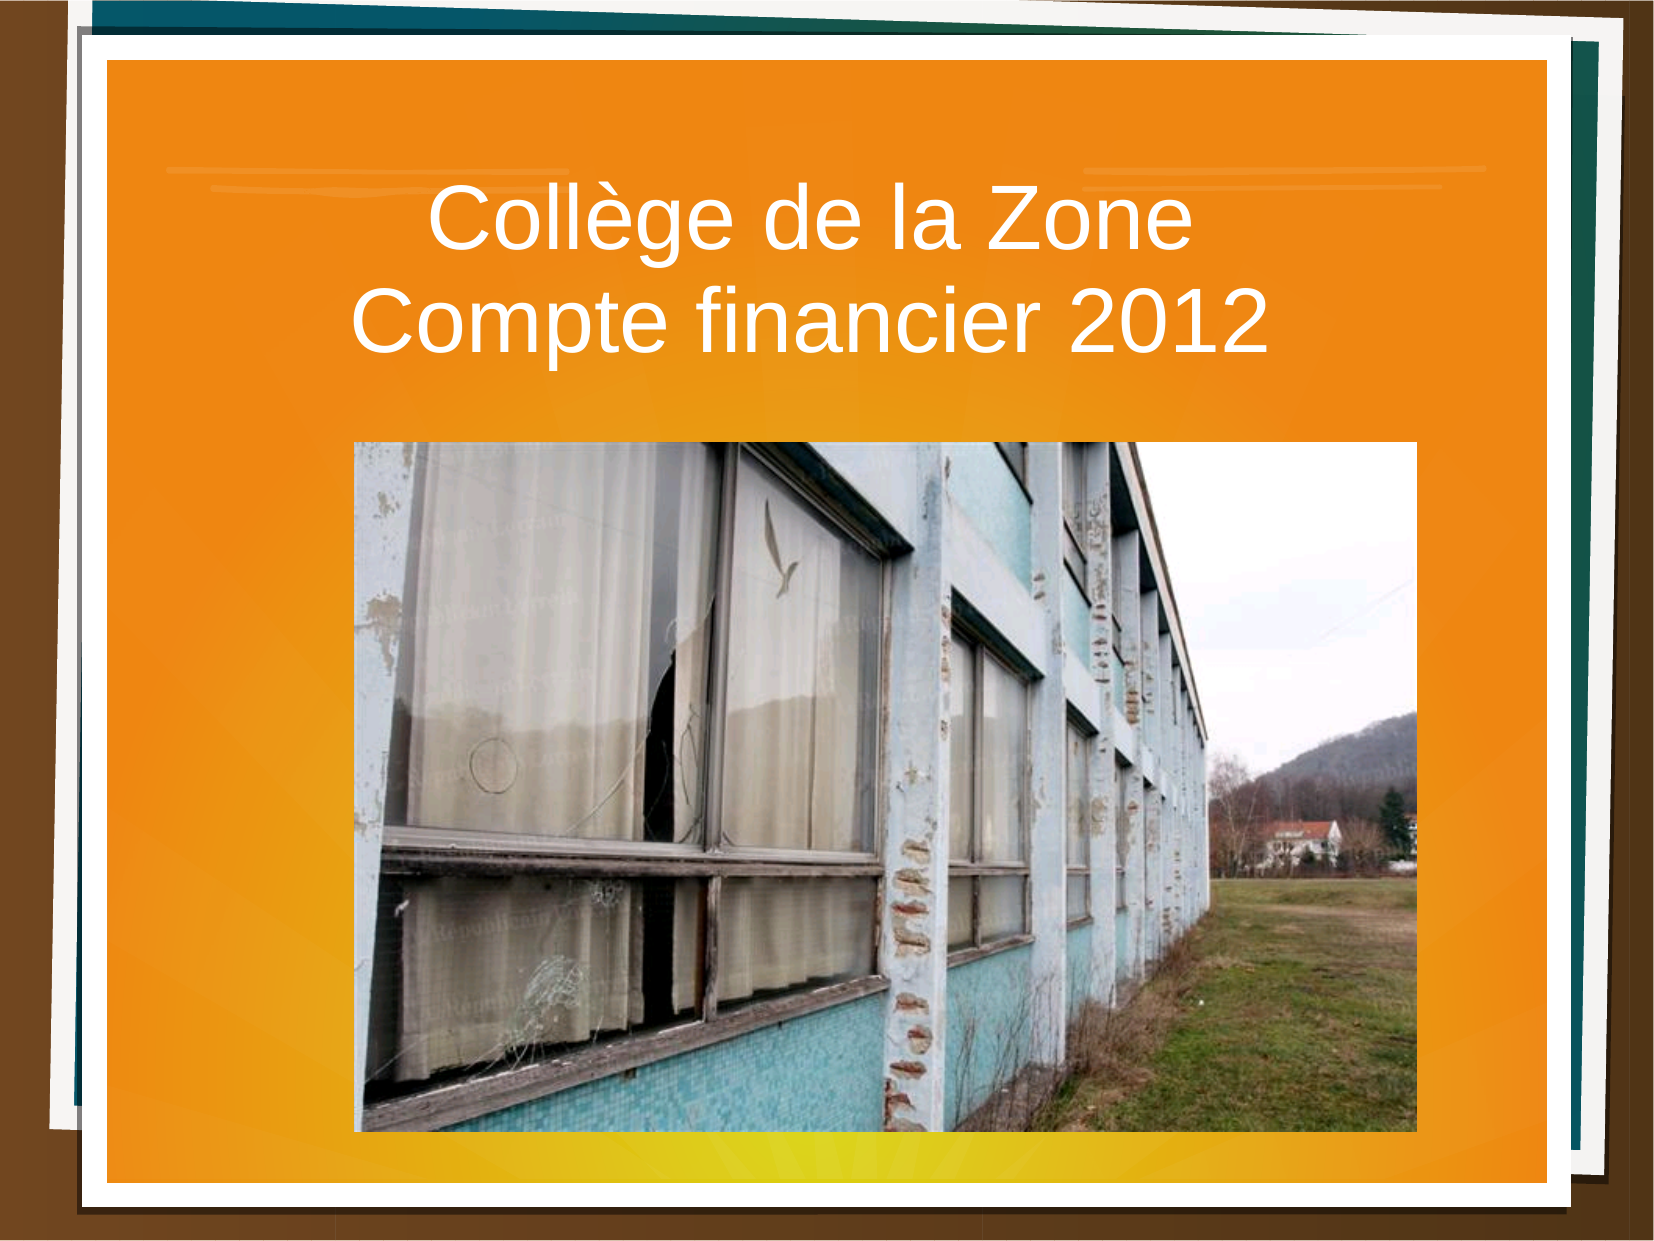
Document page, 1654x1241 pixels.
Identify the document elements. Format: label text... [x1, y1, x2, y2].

picture [354, 442, 1417, 1132]
title Collège de la Zone Compte financier 2012 [88, 64, 1534, 373]
